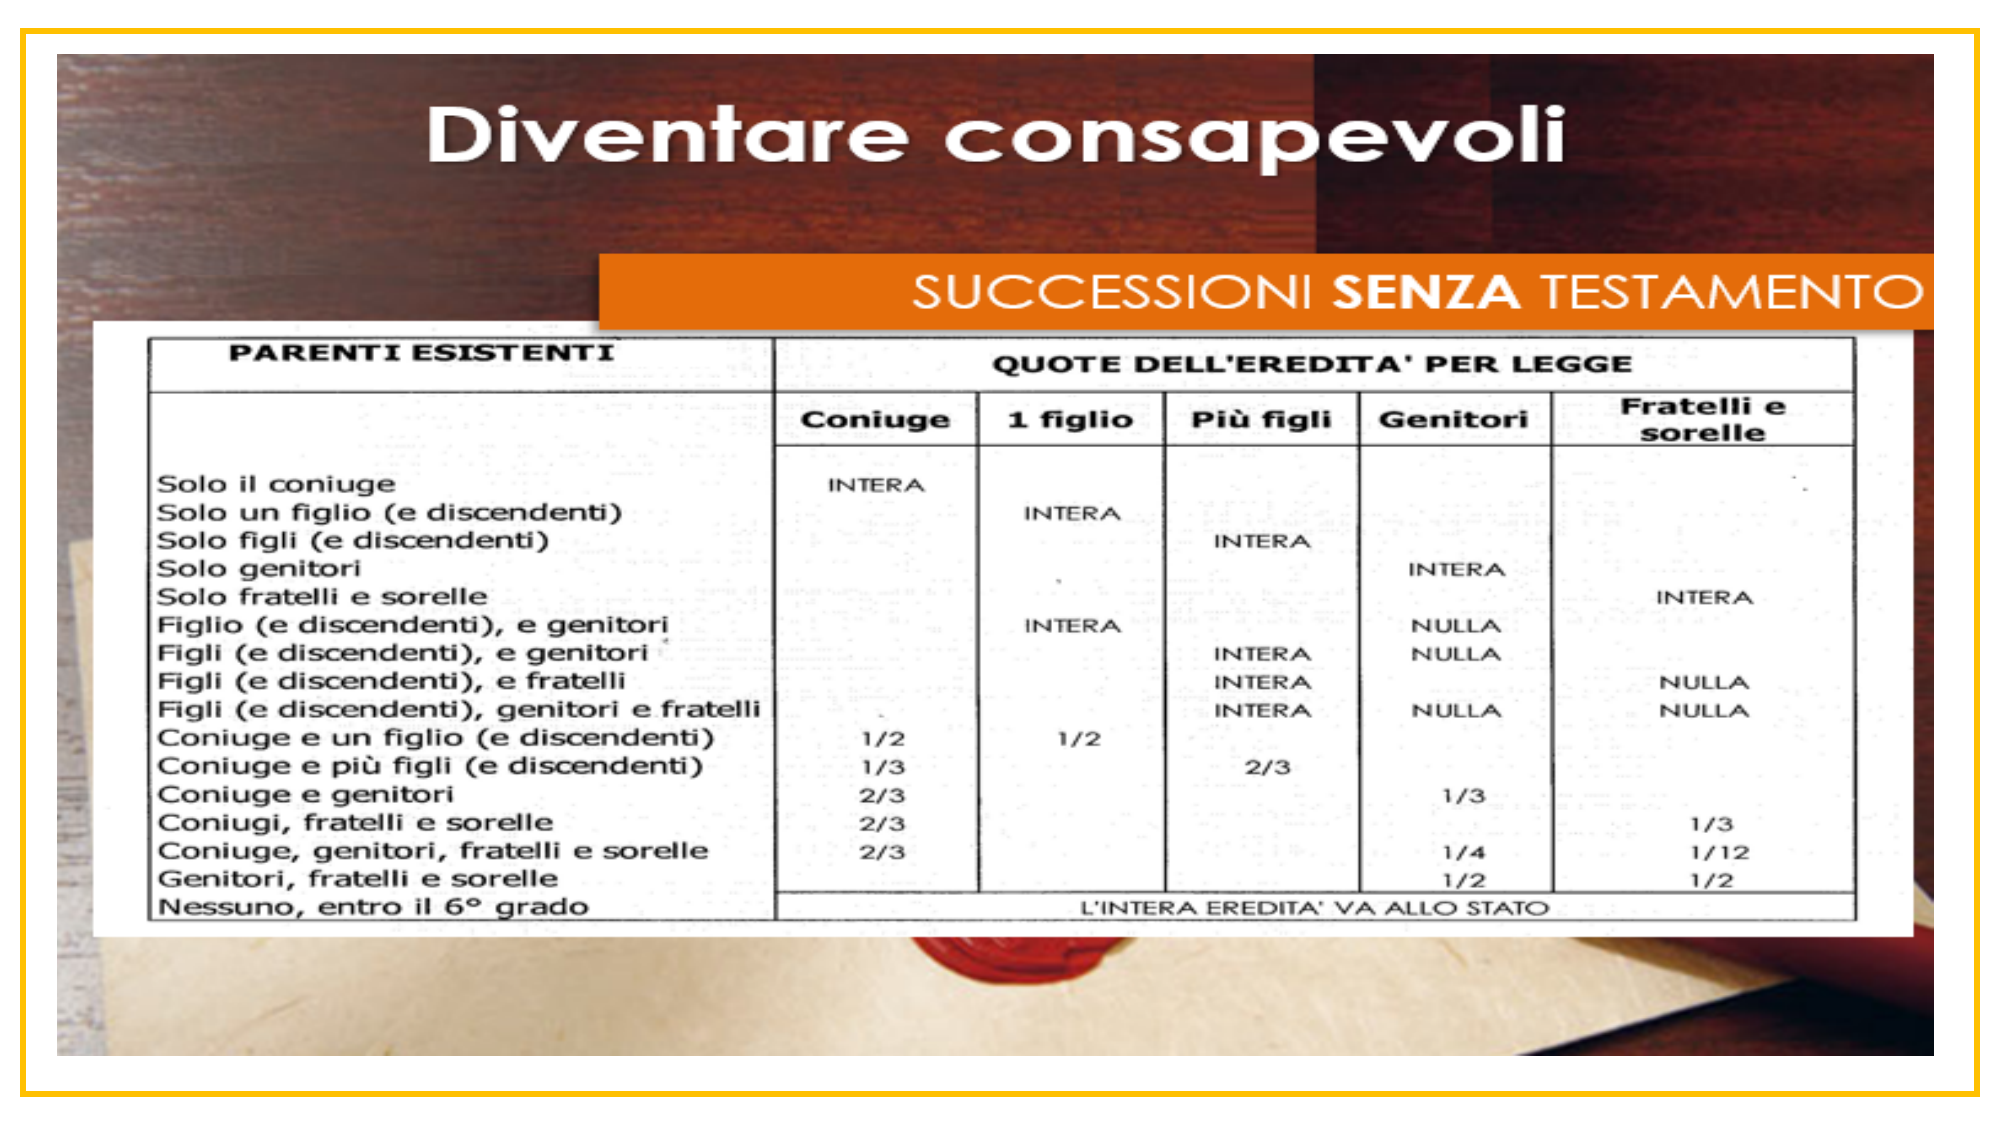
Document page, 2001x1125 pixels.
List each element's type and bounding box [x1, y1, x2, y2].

picture [57, 54, 1934, 1056]
text_box [22, 31, 1978, 1095]
